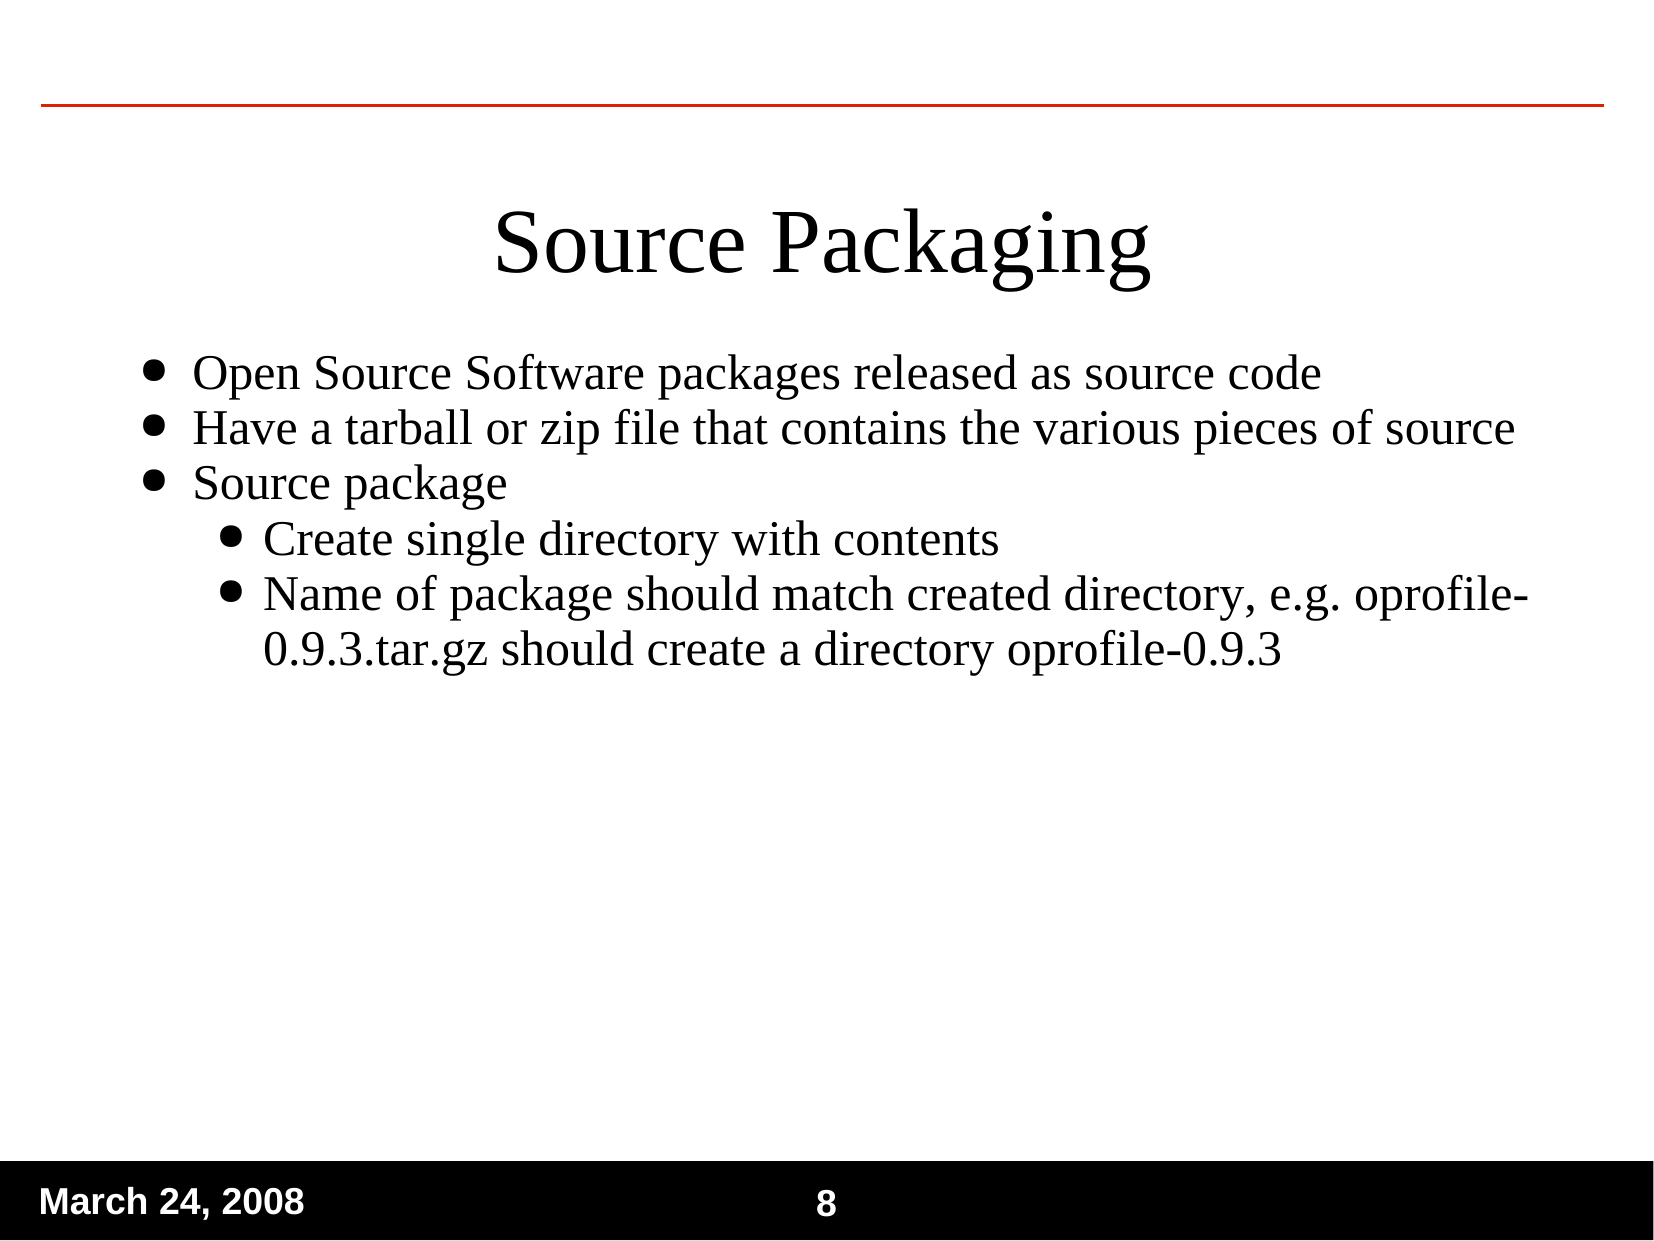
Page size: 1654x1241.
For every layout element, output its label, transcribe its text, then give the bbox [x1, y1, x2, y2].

list Open Source Software packages released as source code Have a tarball or zip file that contains the various pieces of source Source package Create single directory with contents Name of package should match created directory, e.g. oprofile-0.9.3.tar.gz should create a directory oprofile-0.9.3 [121, 344, 1534, 1127]
title Source Packaging [117, 137, 1530, 346]
